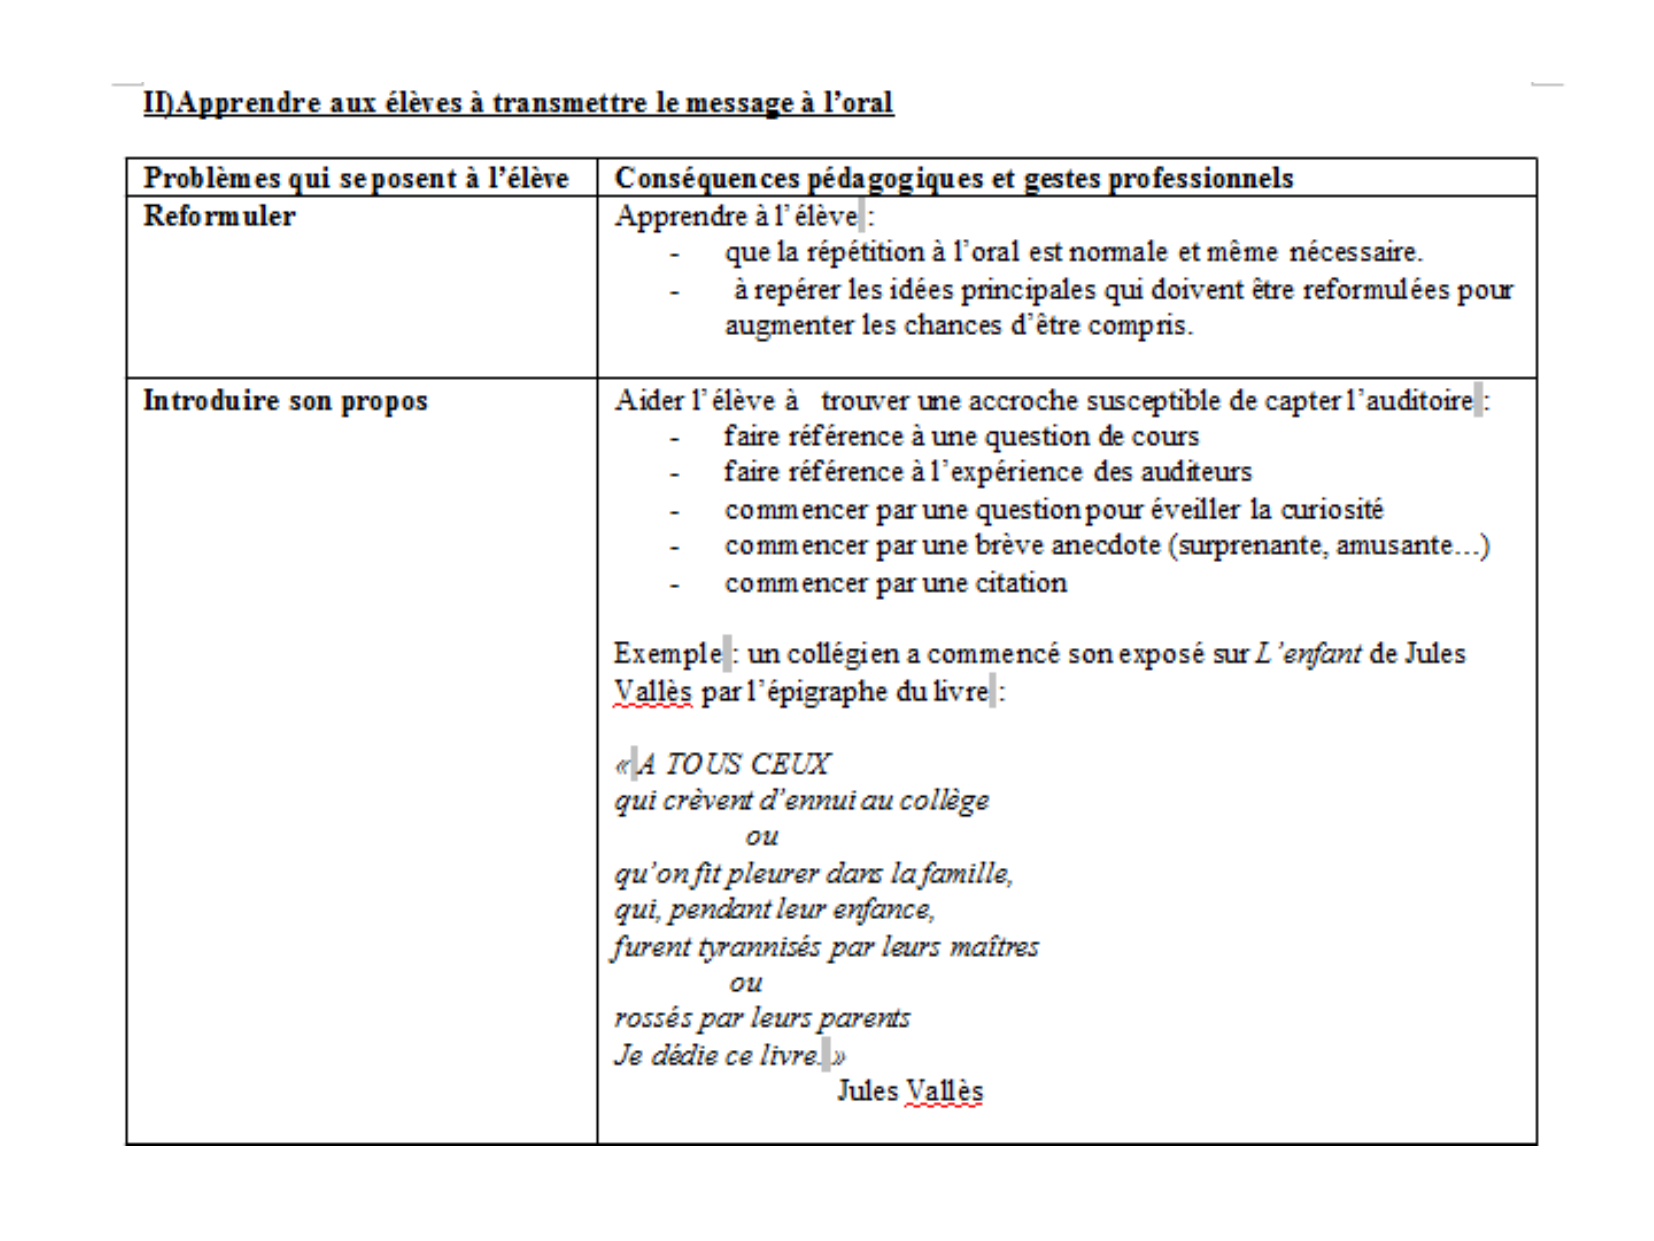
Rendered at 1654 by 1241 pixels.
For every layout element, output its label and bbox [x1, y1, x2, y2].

picture [94, 82, 1571, 1146]
